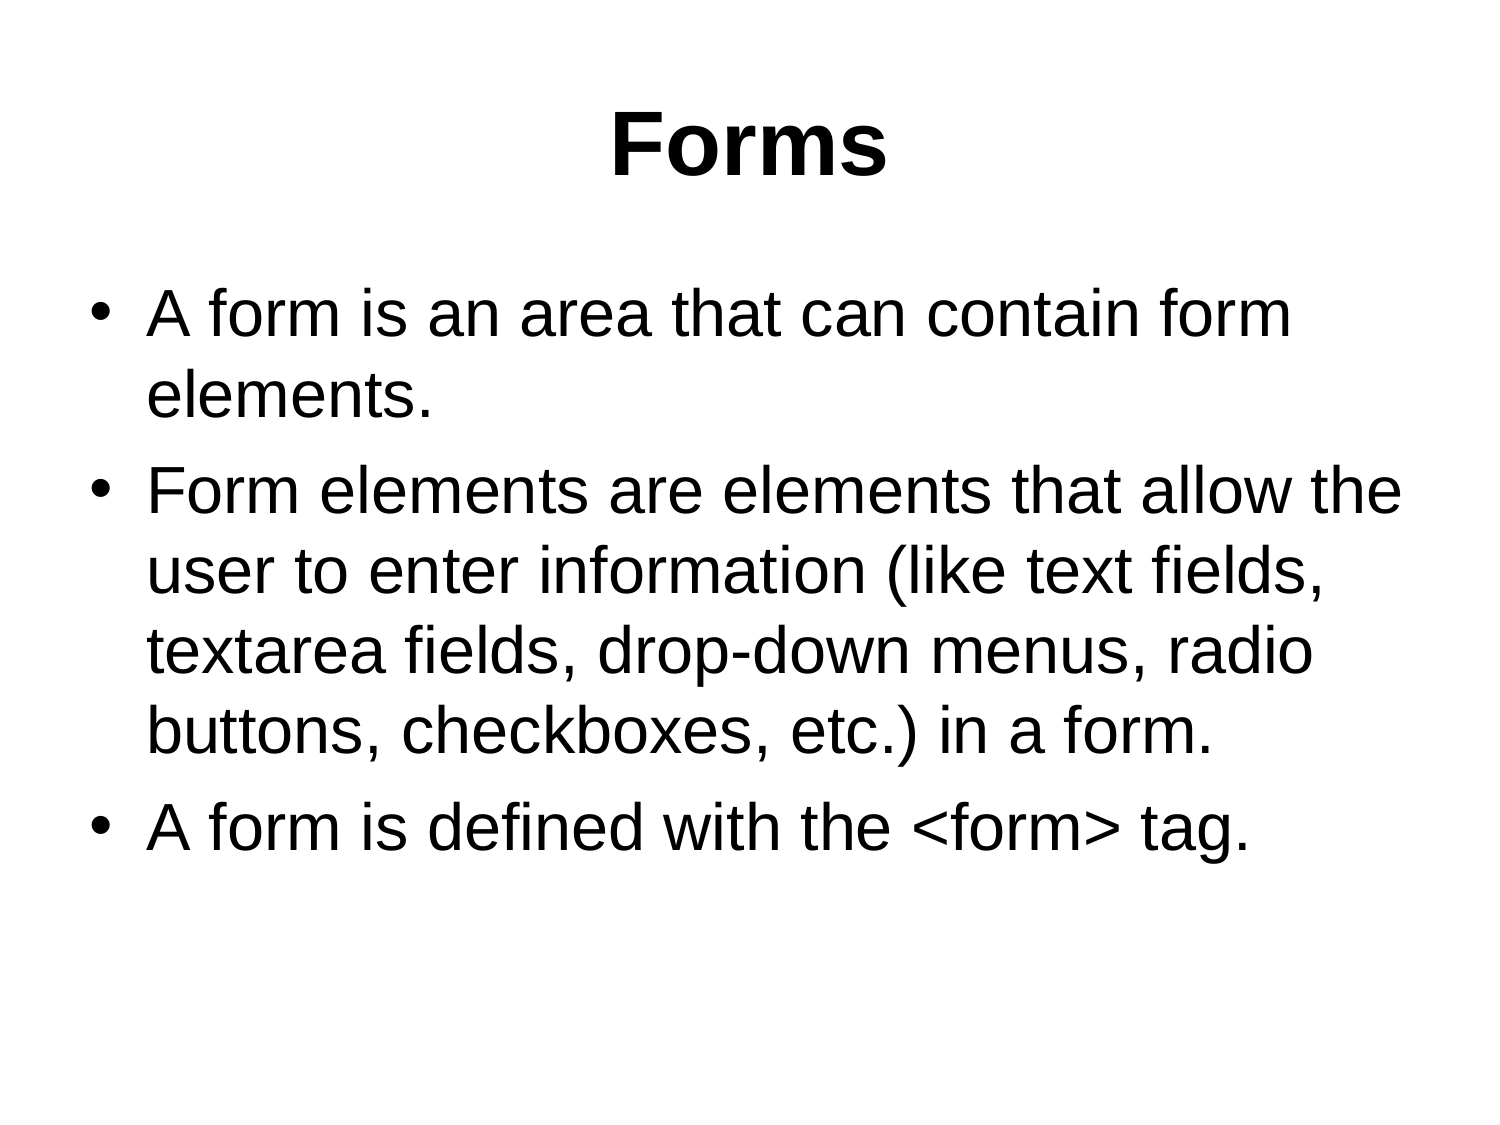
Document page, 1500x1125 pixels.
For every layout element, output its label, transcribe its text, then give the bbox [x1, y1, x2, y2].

list A form is an area that can contain form elements. Form elements are elements that allow the user to enter information (like text fields, textarea fields, drop-down menus, radio buttons, checkboxes, etc.) in a form. A form is defined with the <form> tag. [75, 262, 1426, 1005]
title Forms [75, 45, 1426, 233]
